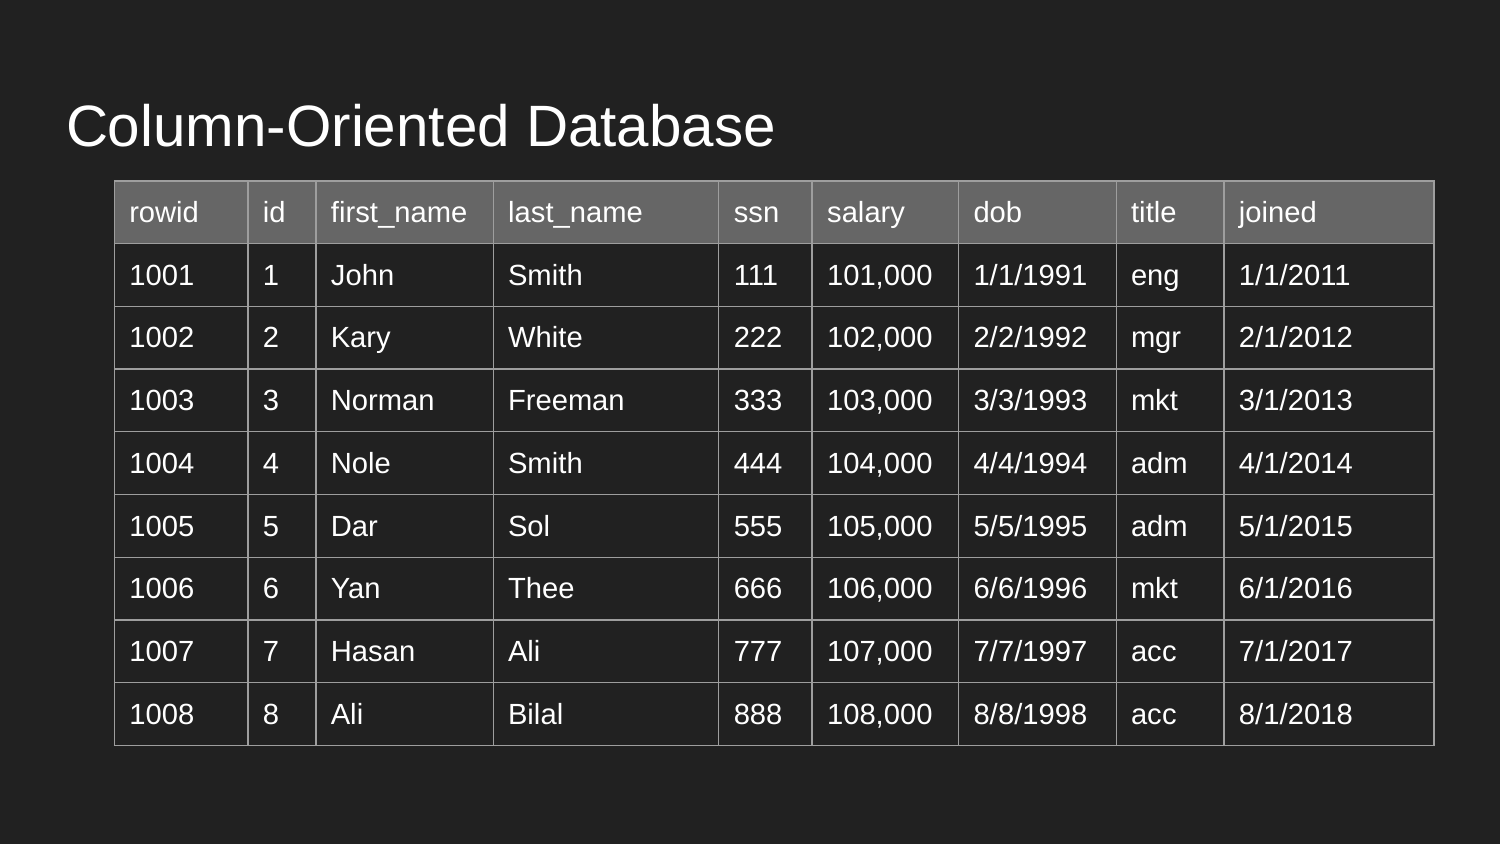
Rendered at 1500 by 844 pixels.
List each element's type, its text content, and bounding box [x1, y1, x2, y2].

table_cell acc [1117, 683, 1223, 745]
table_cell 3/1/2013 [1225, 370, 1433, 431]
table_cell 108,000 [813, 683, 958, 745]
table_cell 777 [719, 621, 811, 682]
table_cell adm [1117, 432, 1223, 494]
table_cell 6/1/2016 [1225, 558, 1433, 619]
table_cell 1/1/2011 [1225, 244, 1433, 306]
table_cell John [317, 244, 493, 306]
table_cell 103,000 [813, 370, 958, 431]
table_cell Dar [317, 495, 493, 557]
title Column-Oriented Database [51, 72, 1449, 167]
table_header rowid [115, 182, 247, 243]
table_cell Smith [494, 244, 718, 306]
table_cell 1005 [115, 495, 247, 557]
table_cell Norman [317, 370, 493, 431]
table_cell 1003 [115, 370, 247, 431]
table_cell 106,000 [813, 558, 958, 619]
table_cell Yan [317, 558, 493, 619]
table_header first_name [317, 182, 493, 243]
table_cell Ali [317, 683, 493, 745]
table_cell 111 [719, 244, 811, 306]
table_header salary [813, 182, 958, 243]
table_cell 4/4/1994 [959, 432, 1116, 494]
table_cell White [494, 307, 718, 368]
table_cell 444 [719, 432, 811, 494]
table_cell 666 [719, 558, 811, 619]
table_cell 888 [719, 683, 811, 745]
table_cell 1 [249, 244, 315, 306]
table_cell 1002 [115, 307, 247, 368]
table_cell 1007 [115, 621, 247, 682]
table_cell 7/1/2017 [1225, 621, 1433, 682]
table_cell Bilal [494, 683, 718, 745]
table_cell Ali [494, 621, 718, 682]
table_cell 7 [249, 621, 315, 682]
table_cell 5/5/1995 [959, 495, 1116, 557]
table_cell eng [1117, 244, 1223, 306]
table_cell 2/2/1992 [959, 307, 1116, 368]
table_cell 6/6/1996 [959, 558, 1116, 619]
table_cell 1006 [115, 558, 247, 619]
table_cell 5/1/2015 [1225, 495, 1433, 557]
table_cell 555 [719, 495, 811, 557]
table_cell mkt [1117, 370, 1223, 431]
table_header ssn [719, 182, 811, 243]
table_cell 107,000 [813, 621, 958, 682]
table_cell acc [1117, 621, 1223, 682]
table_cell 1001 [115, 244, 247, 306]
table_cell 222 [719, 307, 811, 368]
table_cell 1004 [115, 432, 247, 494]
table_cell 3/3/1993 [959, 370, 1116, 431]
table_cell 4 [249, 432, 315, 494]
table_cell 1008 [115, 683, 247, 745]
table_cell Kary [317, 307, 493, 368]
table_header joined [1225, 182, 1433, 243]
table_header id [249, 182, 315, 243]
table_cell 8 [249, 683, 315, 745]
table_cell 8/1/2018 [1225, 683, 1433, 745]
table_cell Nole [317, 432, 493, 494]
table_cell 2 [249, 307, 315, 368]
table_cell Hasan [317, 621, 493, 682]
table_cell Thee [494, 558, 718, 619]
table_cell mgr [1117, 307, 1223, 368]
table_cell 1/1/1991 [959, 244, 1116, 306]
table_cell 5 [249, 495, 315, 557]
table_cell Smith [494, 432, 718, 494]
table_cell 105,000 [813, 495, 958, 557]
table_cell 3 [249, 370, 315, 431]
table_cell 8/8/1998 [959, 683, 1116, 745]
table_cell 333 [719, 370, 811, 431]
table_header title [1117, 182, 1223, 243]
table_header last_name [494, 182, 718, 243]
table_cell 104,000 [813, 432, 958, 494]
table_cell 101,000 [813, 244, 958, 306]
table_cell adm [1117, 495, 1223, 557]
table_header dob [959, 182, 1116, 243]
table_cell Freeman [494, 370, 718, 431]
table_cell 102,000 [813, 307, 958, 368]
table_cell Sol [494, 495, 718, 557]
table_cell 4/1/2014 [1225, 432, 1433, 494]
table_cell 6 [249, 558, 315, 619]
table_cell 7/7/1997 [959, 621, 1116, 682]
table_cell 2/1/2012 [1225, 307, 1433, 368]
table_cell mkt [1117, 558, 1223, 619]
